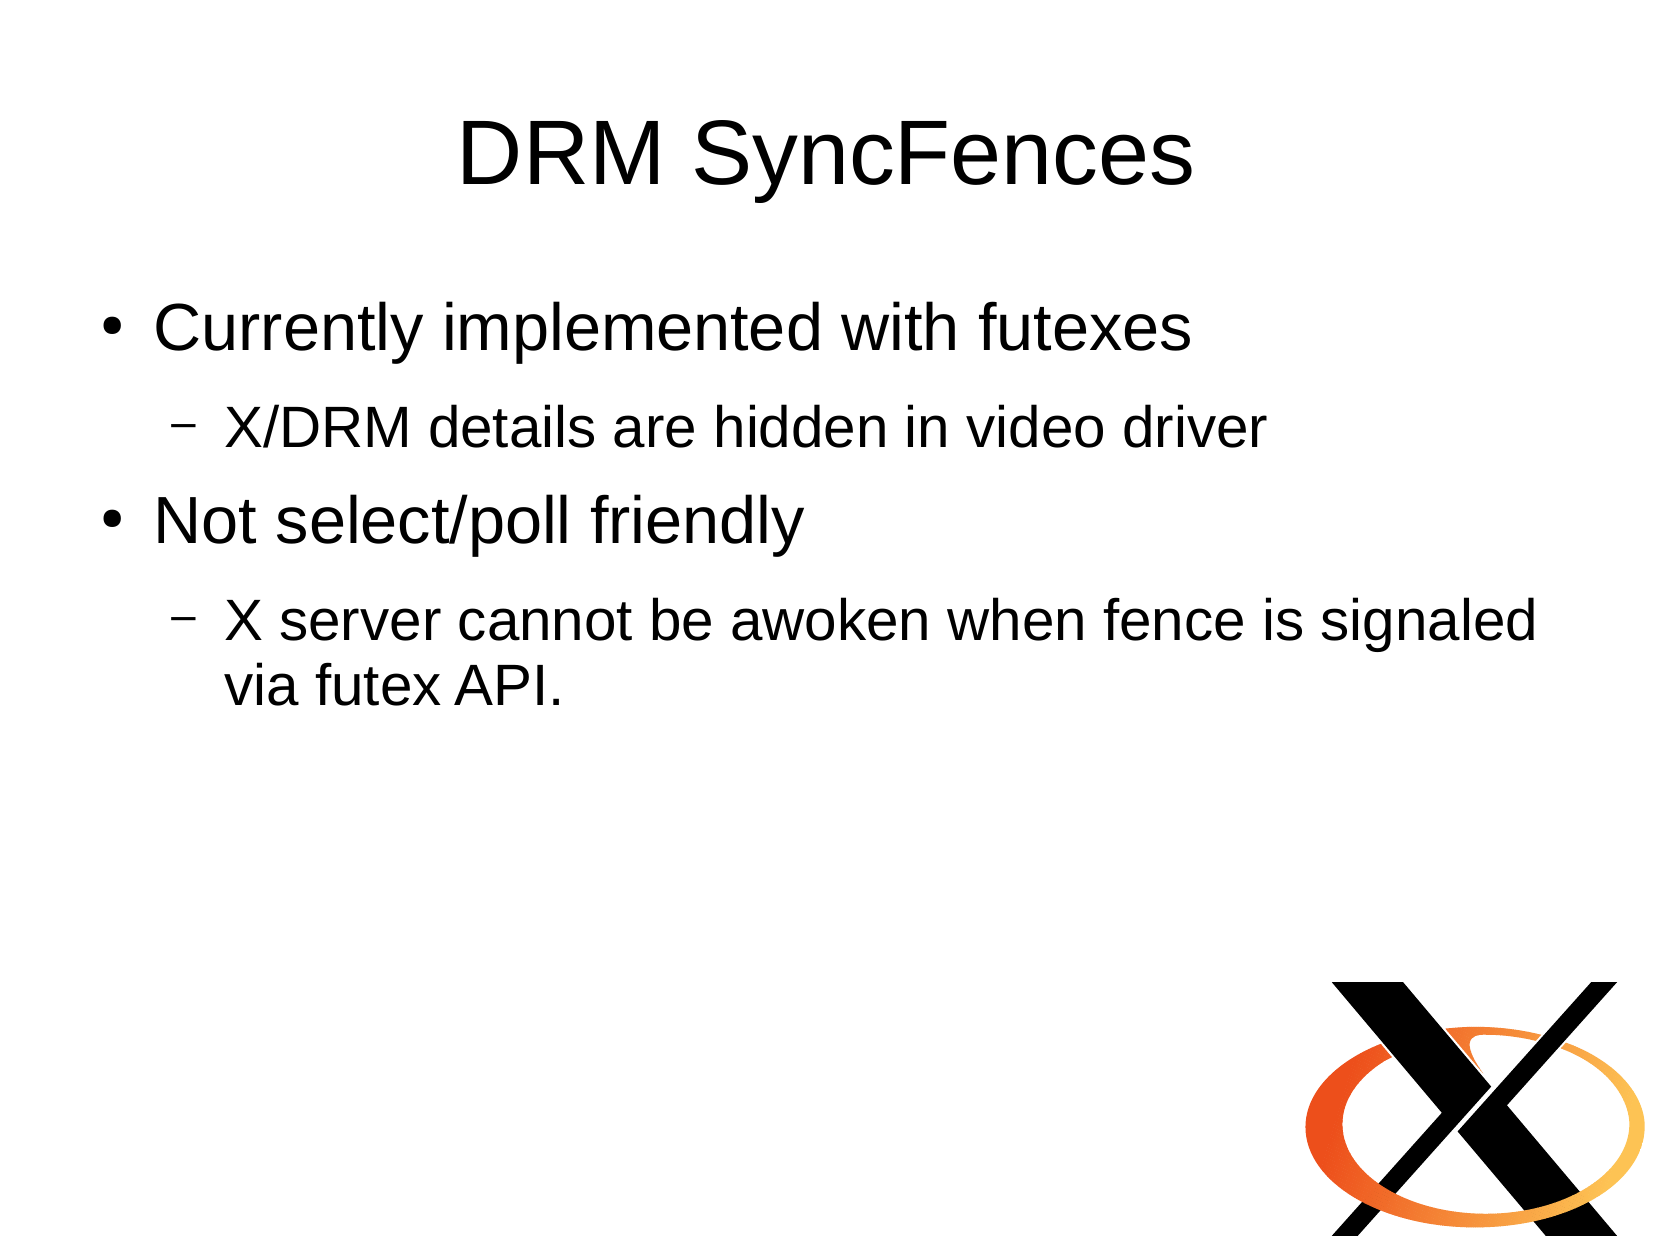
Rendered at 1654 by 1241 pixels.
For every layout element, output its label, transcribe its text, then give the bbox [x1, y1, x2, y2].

title DRM SyncFences [82, 49, 1571, 257]
list Currently implemented with futexes X/DRM details are hidden in video driver Not select/poll friendly X server cannot be awoken when fence is signaled via futex API. [82, 290, 1571, 1010]
